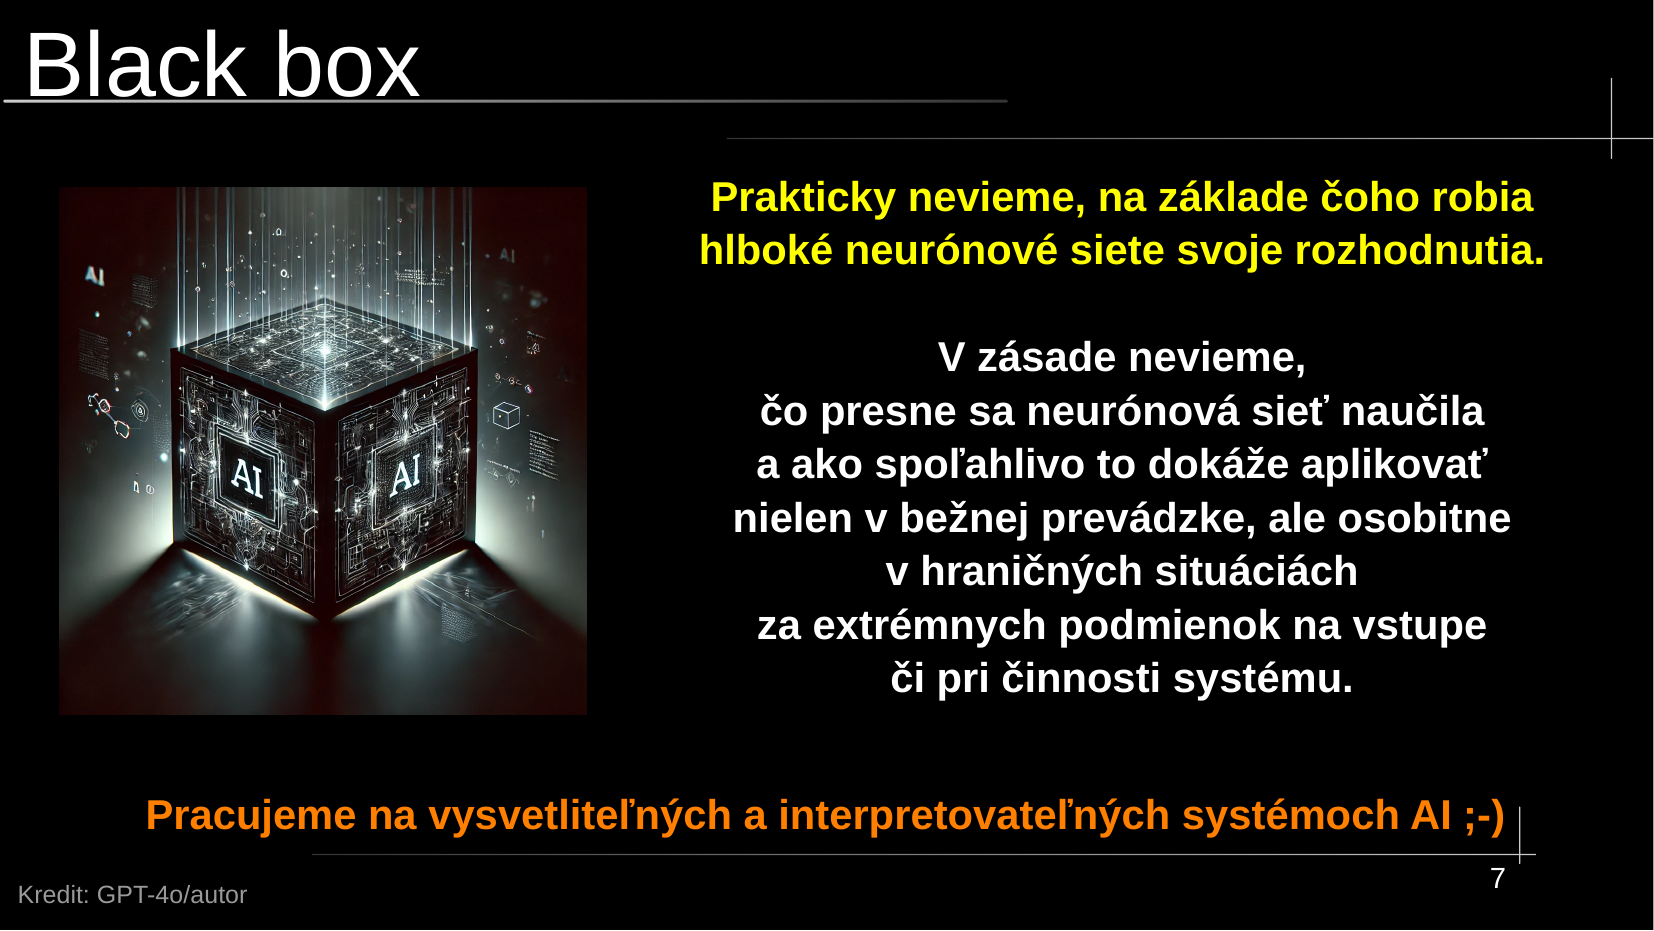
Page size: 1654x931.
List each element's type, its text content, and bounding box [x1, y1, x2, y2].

title Black box [23, 11, 1589, 119]
title Pracujeme na vysvetliteľných a interpretovateľných systémoch AI ;-) [29, 761, 1506, 869]
title Kredit: GPT-4o/autor [17, 862, 1235, 928]
picture [59, 187, 587, 715]
title Prakticky nevieme, na základe čoho robia hlboké neurónové siete svoje rozhodnutia. V zásade nevieme, čo presne sa neurónová sieť naučila a ako spoľahlivo to dokáže aplikovať nielen v bežnej prevádzke, ale osobitne v hraničných situáciách za extrémnych podmienok na vstupe či pri činnosti systému. [691, 135, 1554, 733]
